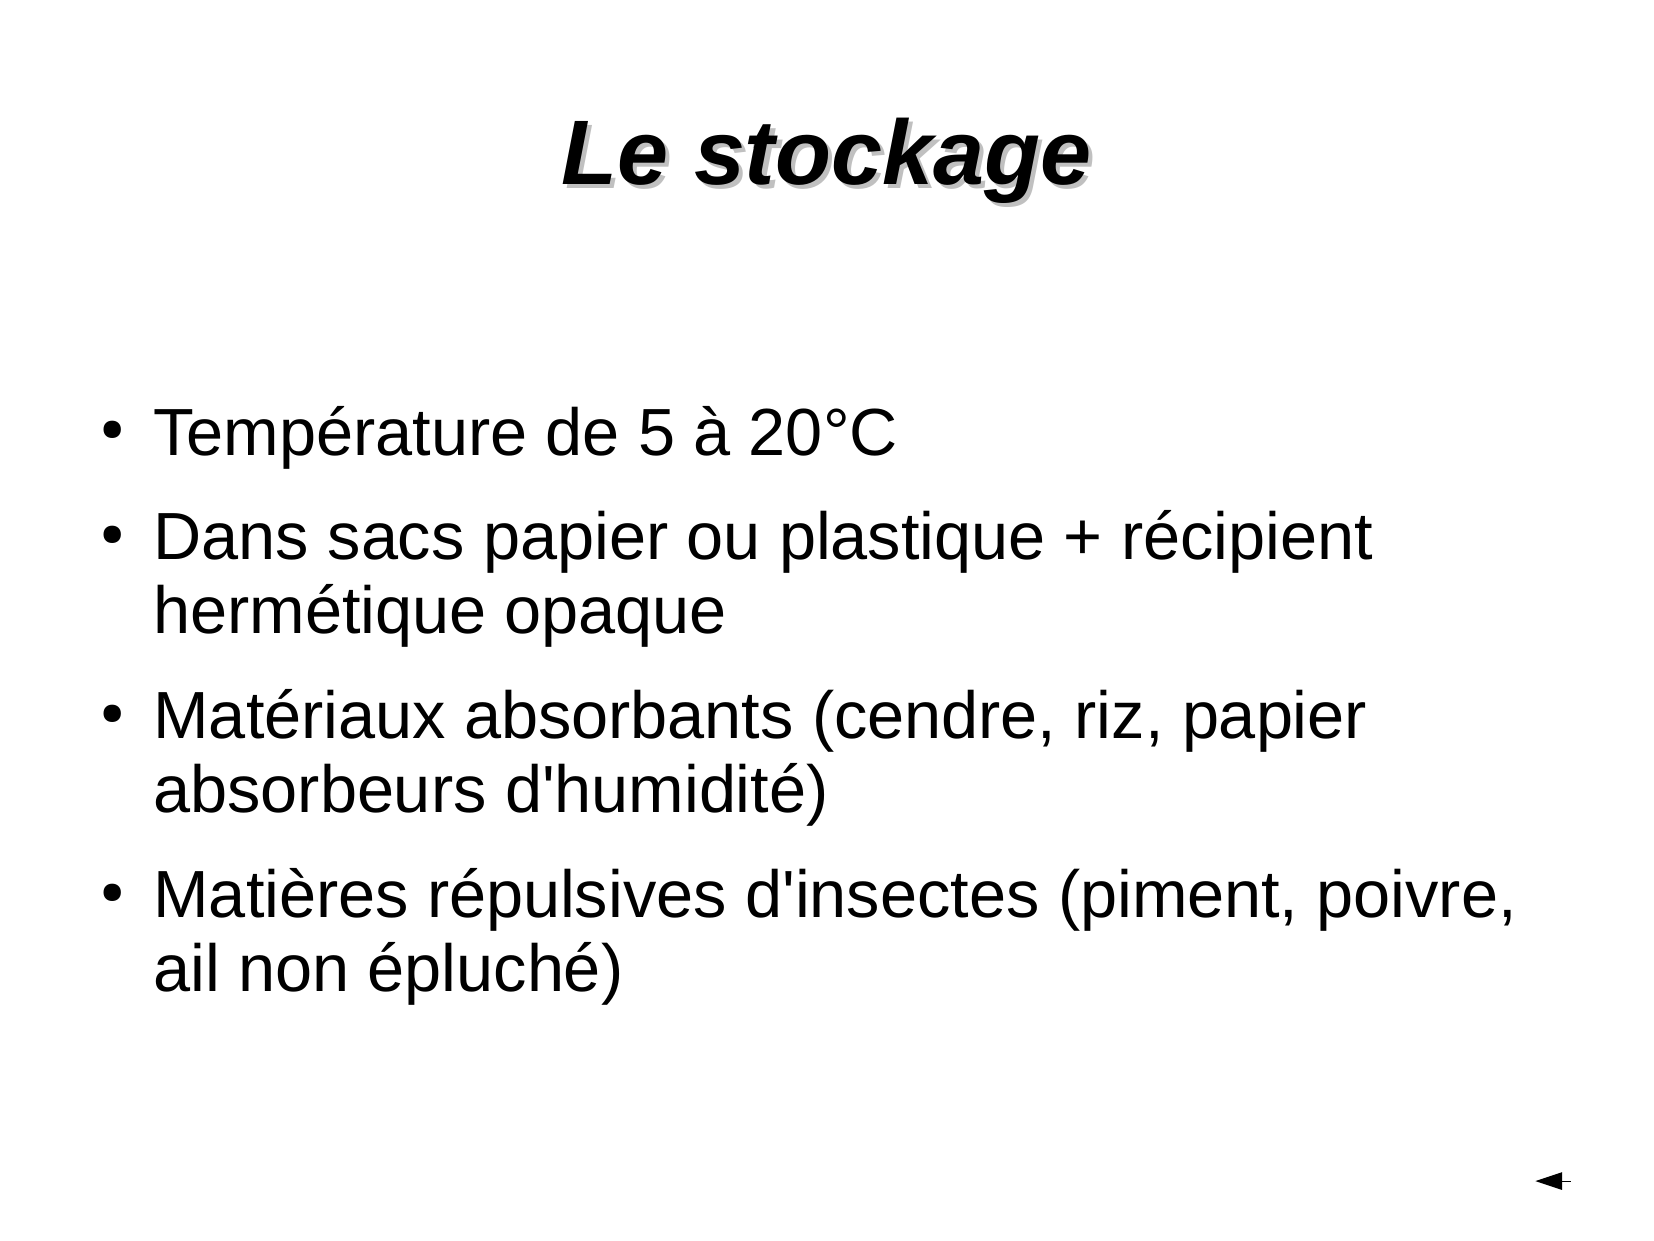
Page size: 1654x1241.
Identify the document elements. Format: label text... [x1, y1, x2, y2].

title Le stockage [82, 49, 1571, 257]
list Température de 5 à 20°C Dans sacs papier ou plastique + récipient hermétique opaque Matériaux absorbants (cendre, riz, papier absorbeurs d'humidité) Matières répulsives d'insectes (piment, poivre, ail non épluché) [82, 290, 1571, 1215]
